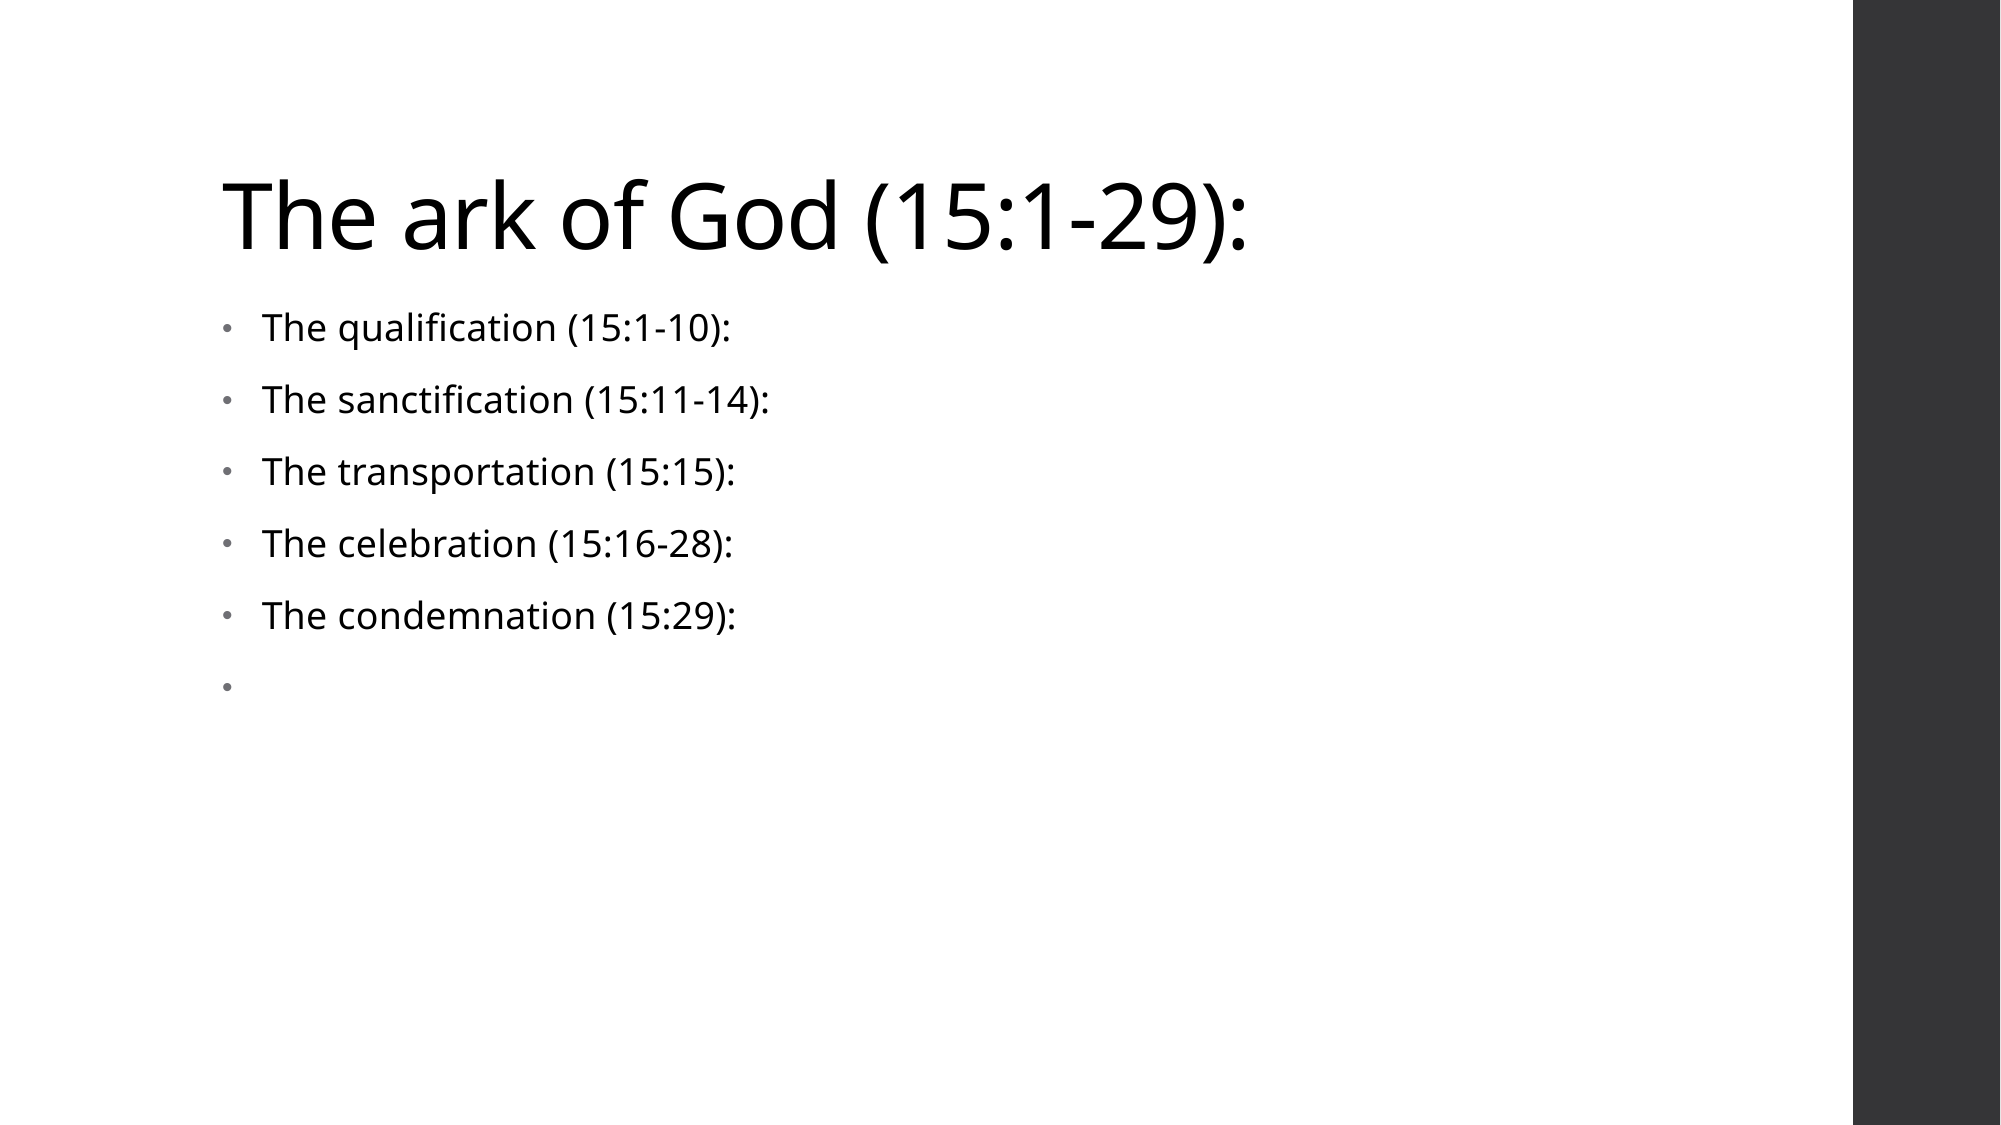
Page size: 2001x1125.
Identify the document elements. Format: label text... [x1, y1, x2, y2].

list The qualification (15:1-10): The sanctification (15:11-14): The transportation (15:15): The celebration (15:16-28): The condemnation (15:29): [206, 299, 1617, 1014]
title The ark of God (15:1-29): [206, 60, 1797, 278]
